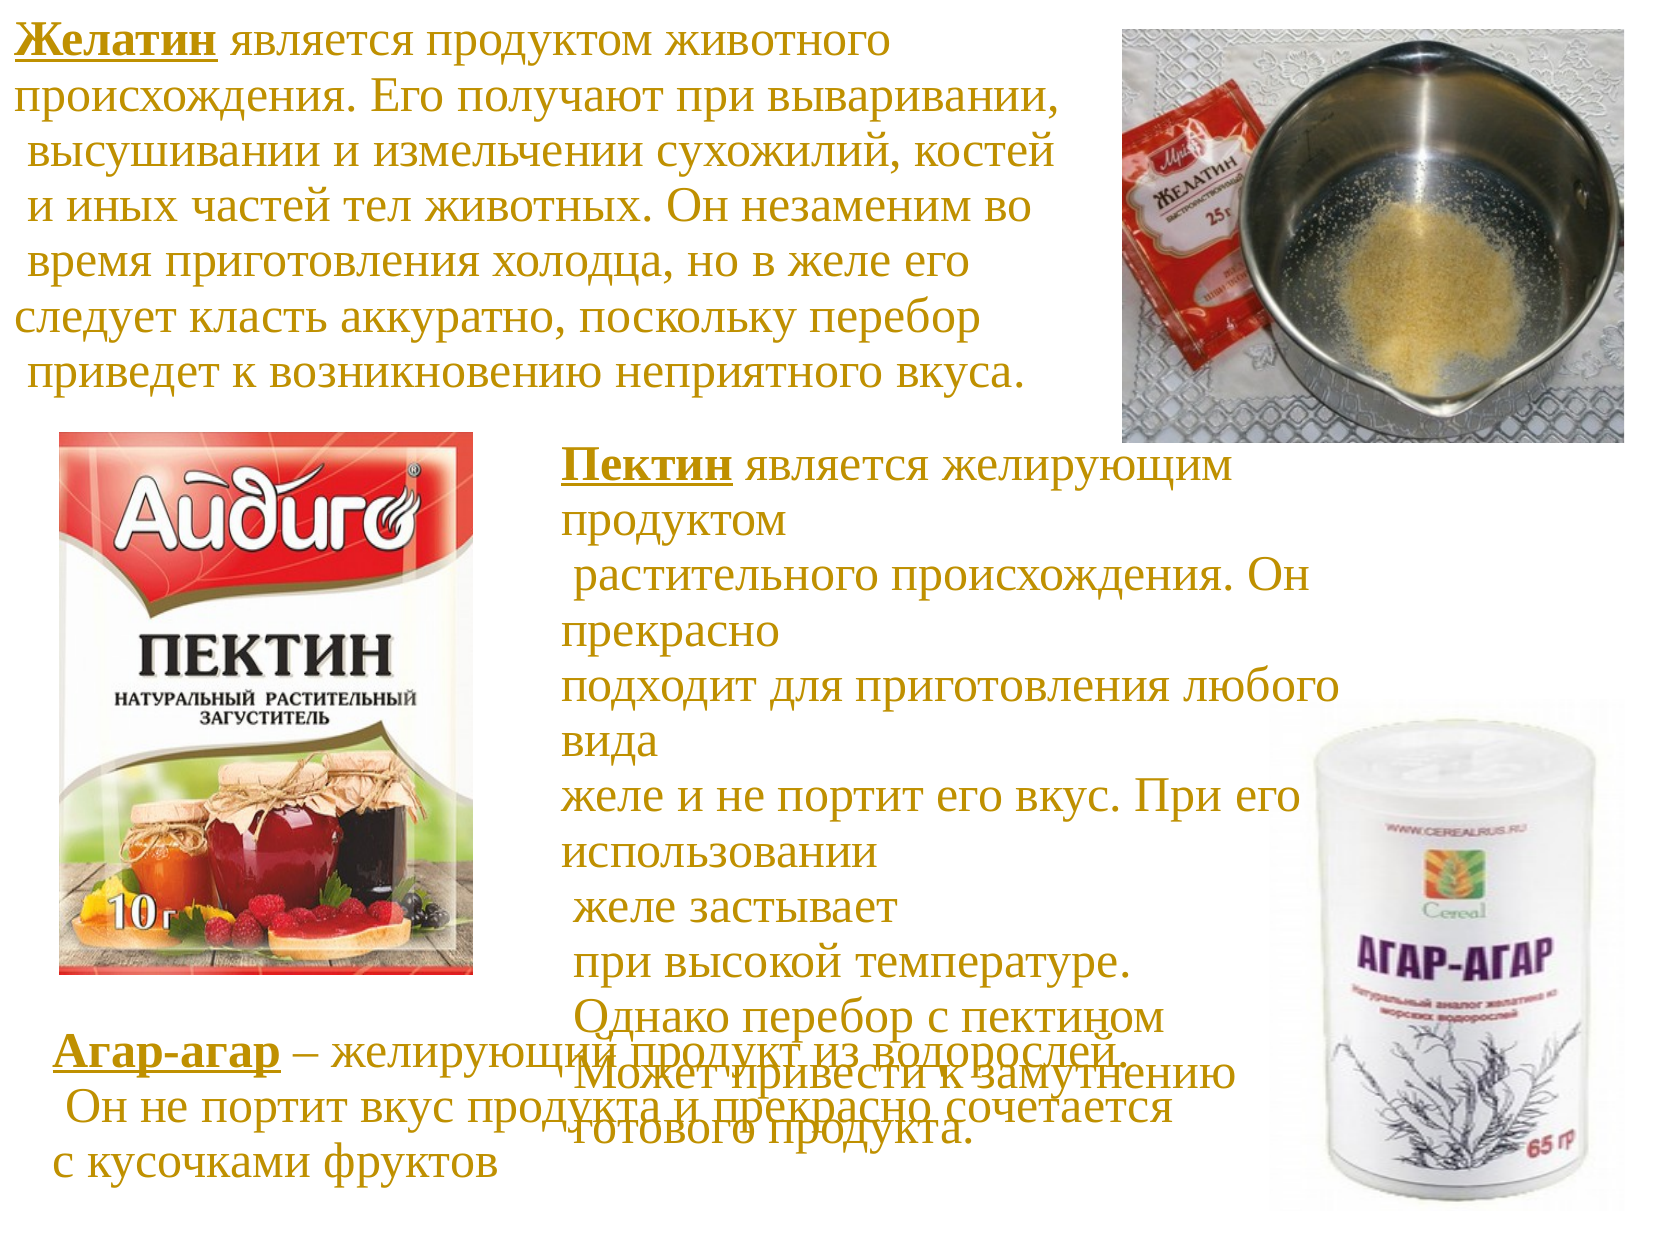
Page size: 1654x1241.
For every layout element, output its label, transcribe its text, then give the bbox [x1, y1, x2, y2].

picture [1269, 699, 1625, 1211]
picture [1122, 29, 1625, 443]
picture [59, 432, 473, 975]
text_box Агар-агар – желирующий продукт из водорослей. Он не портит вкус продукта и прекрасно сочетается с кусочками фруктов [37, 941, 1249, 1241]
text_box Пектин является желирующим продуктом растительного происхождения. Он прекрасно подходит для приготовления любого вида желе и не портит его вкус. При его использовании желе застывает при высокой температуре. Однако перебор с пектином Может привести к замутнению готового продукта. [546, 428, 1447, 1007]
text_box Желатин является продуктом животного происхождения. Его получают при вываривании, высушивании и измельчении сухожилий, костей и иных частей тел животных. Он незаменим во время приготовления холодца, но в желе его следует класть аккуратно, поскольку перебор приведет к возникновению неприятного вкуса. [0, 3, 1088, 414]
